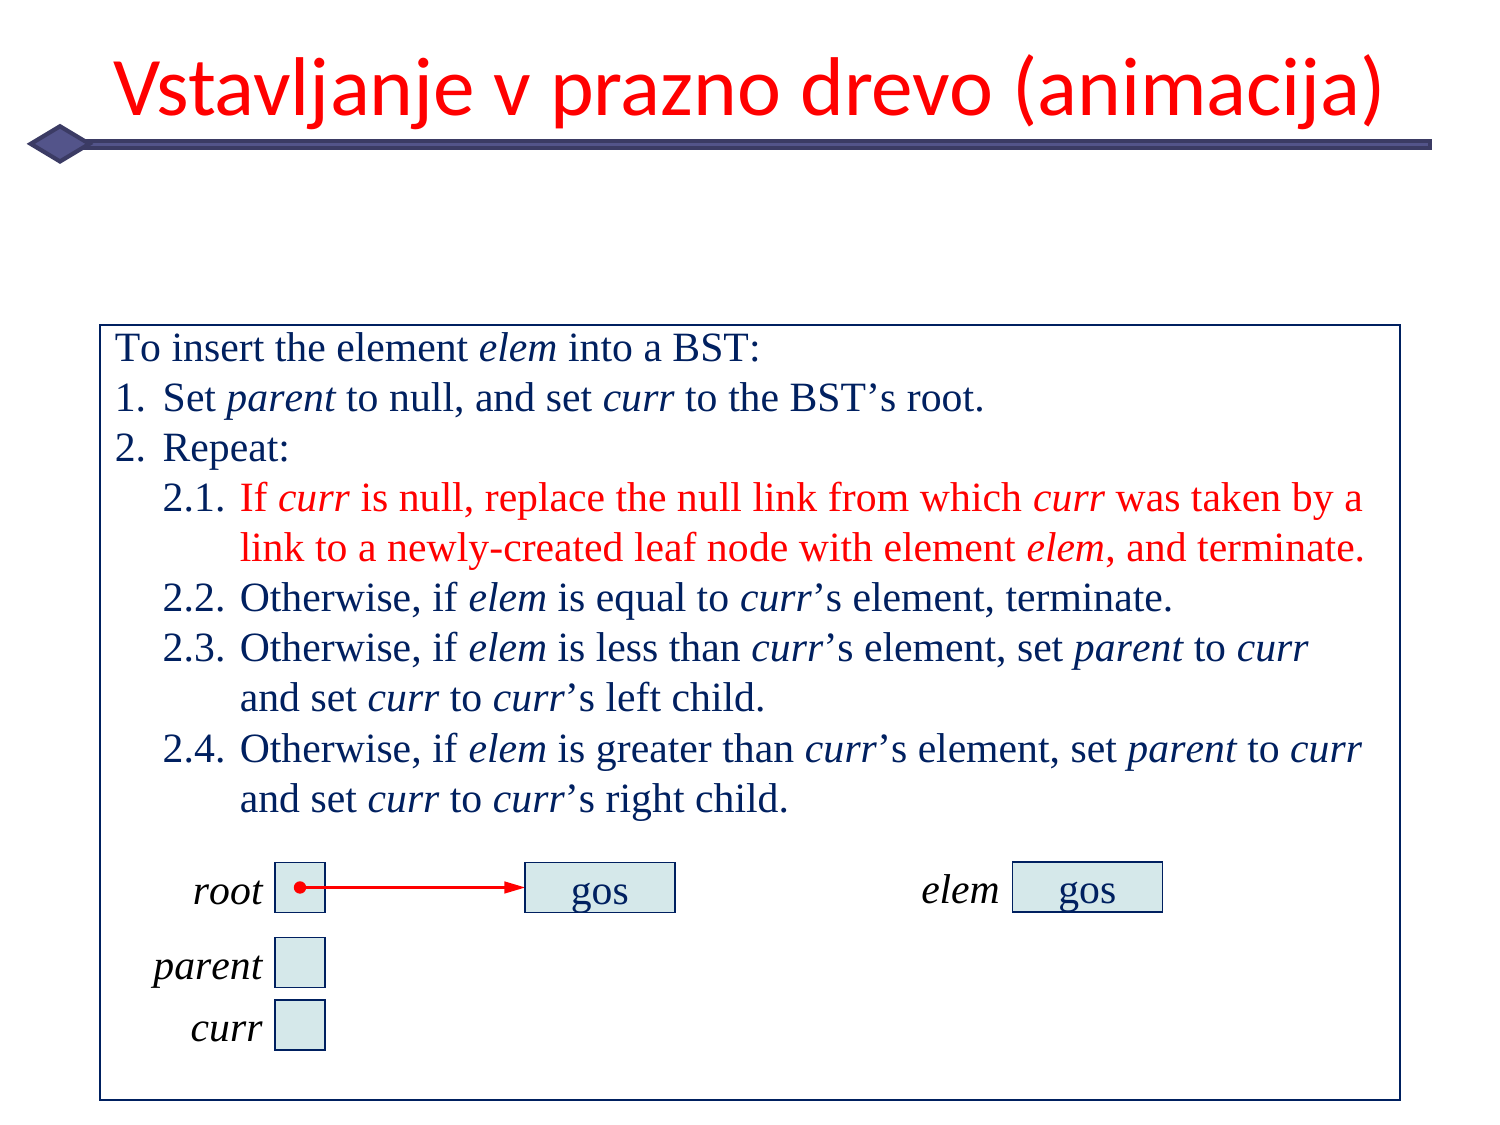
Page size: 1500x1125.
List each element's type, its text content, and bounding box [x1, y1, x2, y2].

text_box parent [137, 937, 263, 988]
text_box elem [887, 861, 1000, 913]
title Vstavljanje v prazno drevo (animacija) [75, 0, 1426, 190]
text_box gos [525, 862, 676, 913]
text_box gos [575, 904, 587, 911]
text_box parent [158, 962, 169, 978]
text_box [99, 829, 1401, 1101]
text_box gos [576, 886, 584, 896]
text_box curr [187, 999, 263, 1051]
text_box root [187, 862, 263, 913]
text_box To insert the element elem into a BST: 1. Set parent to null, and set curr to the BST’s root. 2. Repeat: 2.1. If curr is null, replace the null link from which curr was taken by a link to a newly-created leaf node with element elem, and terminate. 2.2. Otherwise, if elem is equal to curr’s element, terminate. 2.3. Otherwise, if elem is less than curr’s element, set parent to curr and set curr to curr’s left child. 2.4. Otherwise, if elem is greater than curr’s element, set parent to curr and set curr to curr’s right child. [99, 312, 1401, 829]
text_box gos [1012, 861, 1163, 913]
